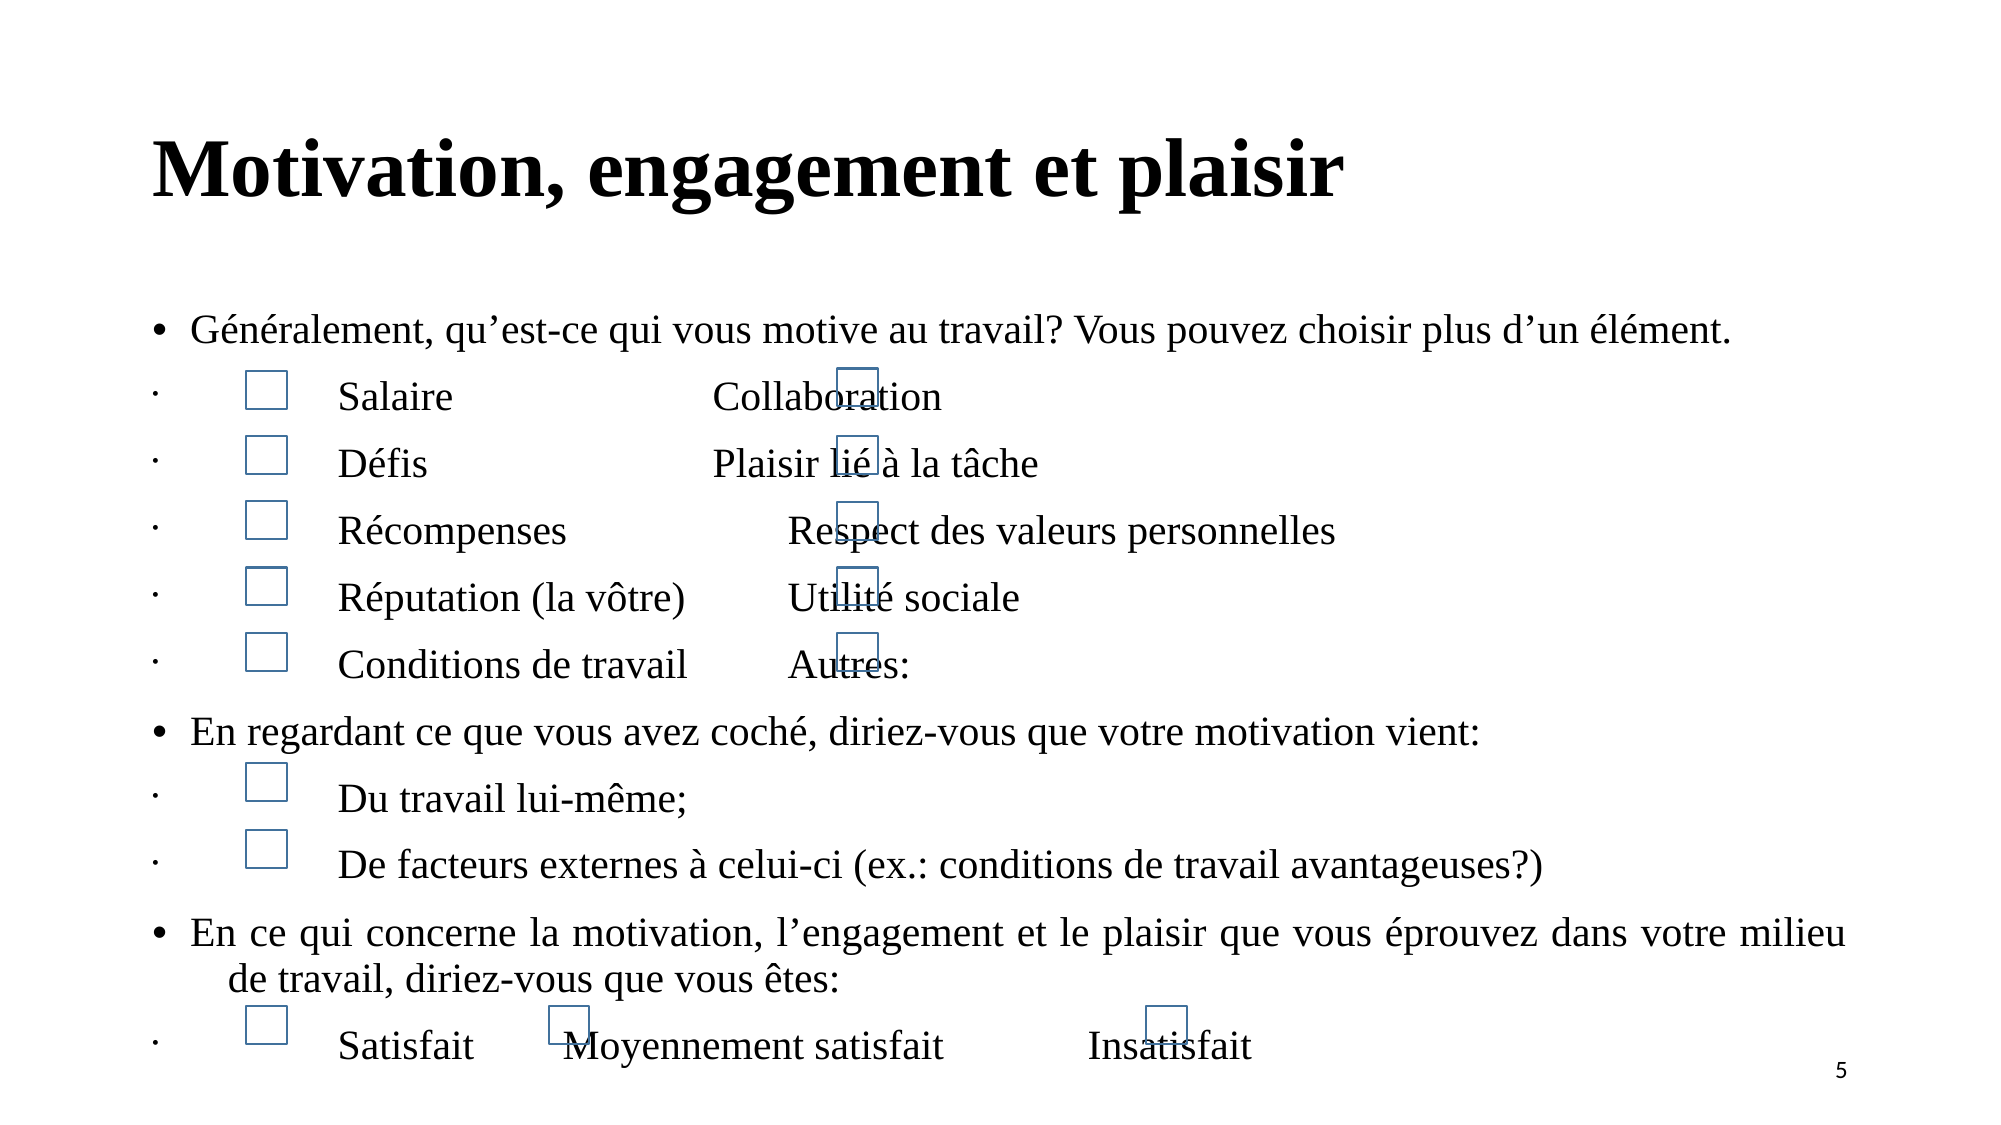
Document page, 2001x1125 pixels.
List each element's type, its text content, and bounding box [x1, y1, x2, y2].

list Généralement, qu’est-ce qui vous motive au travail? Vous pouvez choisir plus d’un élément. Salaire Collaboration Défis Plaisir lié à la tâche Récompenses Respect des valeurs personnelles Réputation (la vôtre) Utilité sociale Conditions de travail Autres: En regardant ce que vous avez coché, diriez-vous que votre motivation vient: Du travail lui-même; De facteurs externes à celui-ci (ex.: conditions de travail avantageuses?) En ce qui concerne la motivation, l’engagement et le plaisir que vous éprouvez dans votre milieu de travail, diriez-vous que vous êtes: Satisfait Moyennement satisfait Insatisfait [137, 298, 1863, 1087]
title Motivation, engagement et plaisir [137, 59, 1863, 277]
